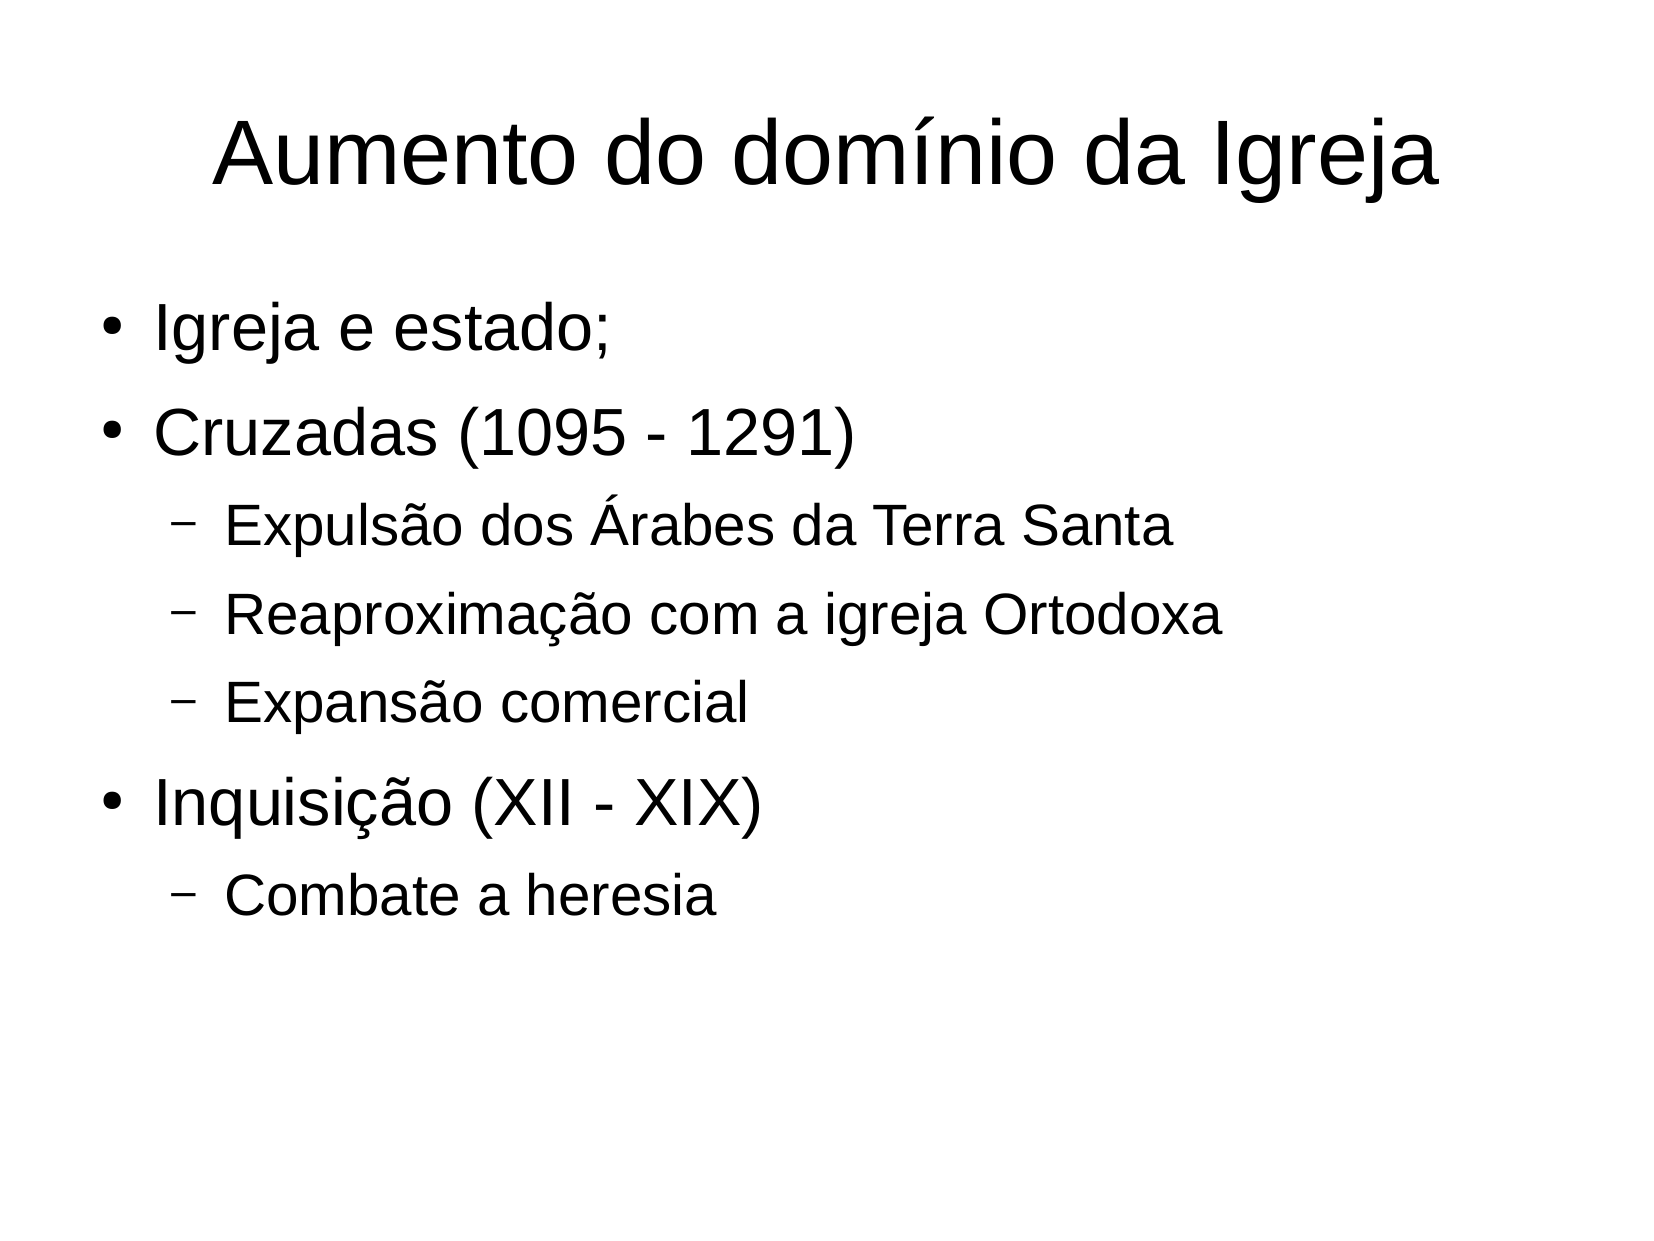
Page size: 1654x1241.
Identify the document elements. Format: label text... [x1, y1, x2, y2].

list Igreja e estado; Cruzadas (1095 - 1291) Expulsão dos Árabes da Terra Santa Reaproximação com a igreja Ortodoxa Expansão comercial Inquisição (XII - XIX) Combate a heresia [82, 290, 1571, 1010]
title Aumento do domínio da Igreja [82, 49, 1571, 257]
